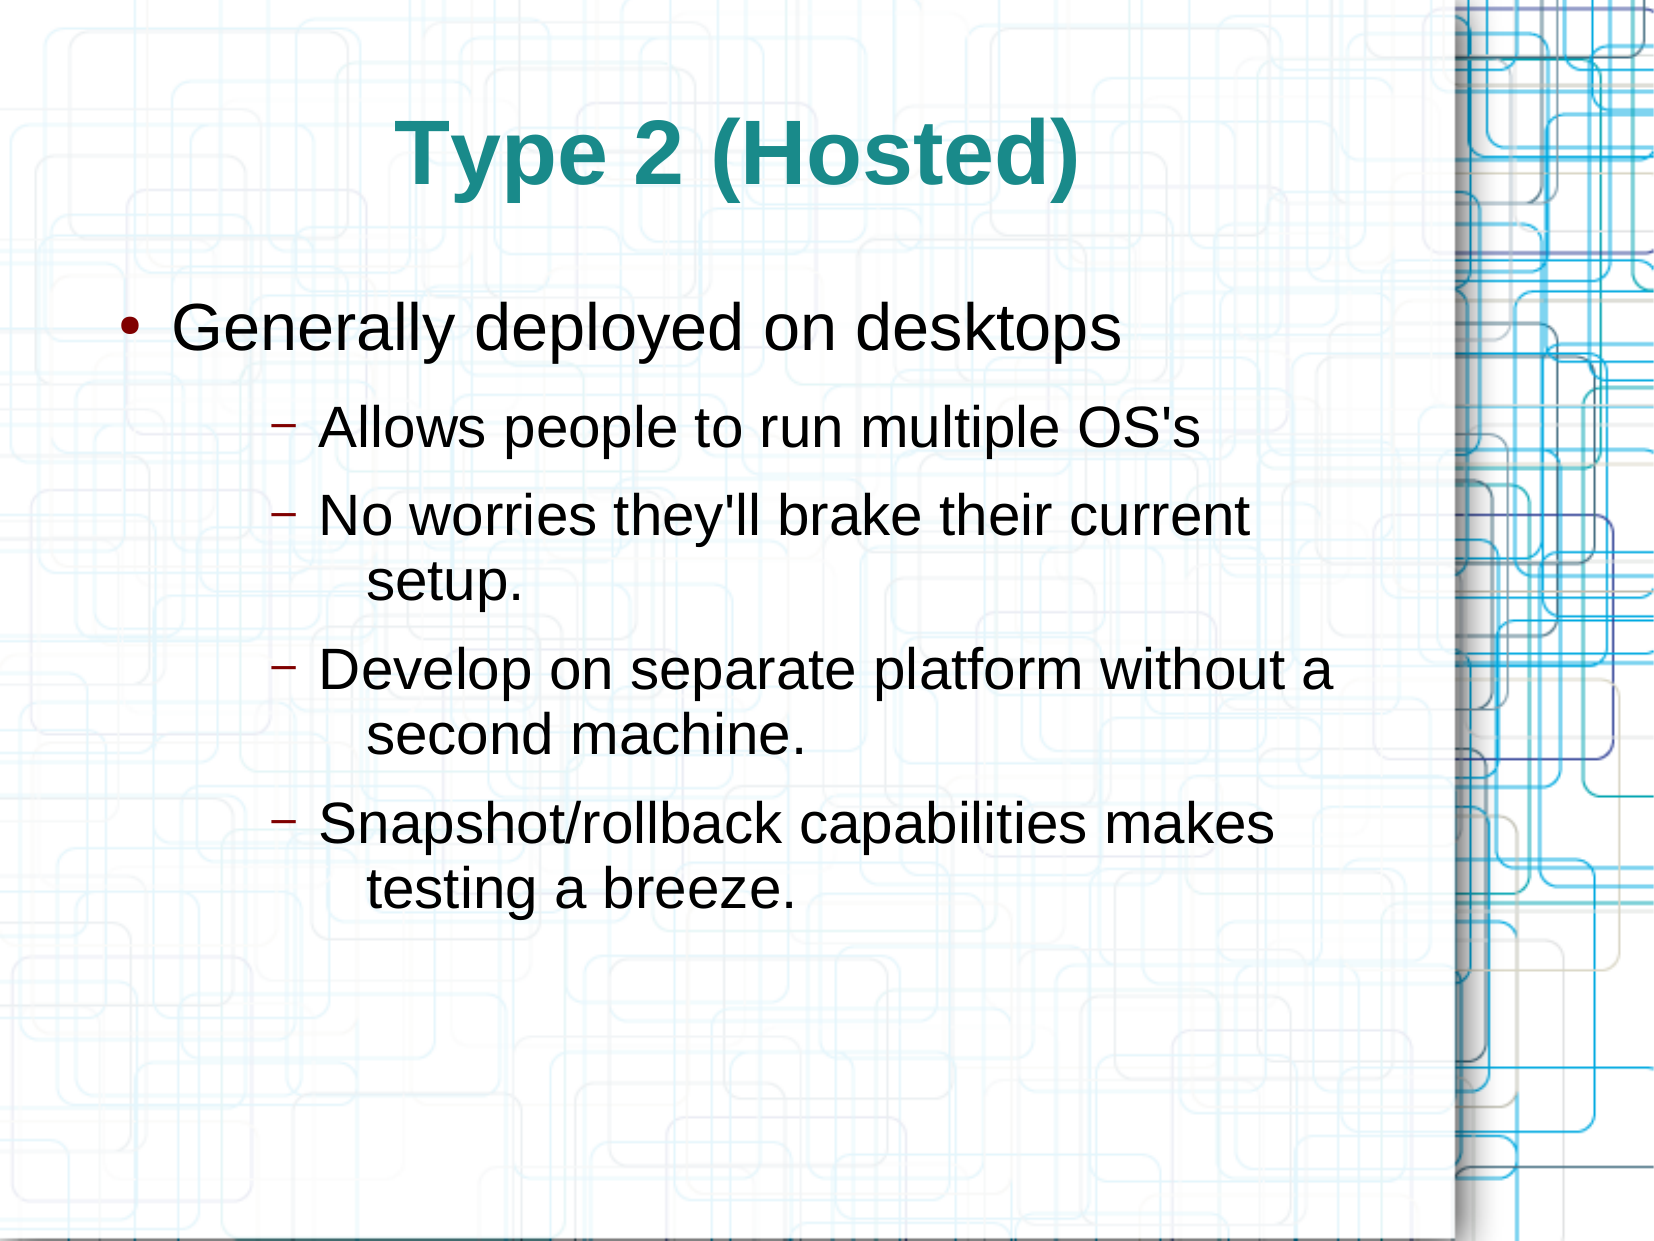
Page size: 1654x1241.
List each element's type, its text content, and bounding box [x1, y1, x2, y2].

title Type 2 (Hosted) [59, 49, 1418, 257]
picture [0, 0, 1654, 1241]
list Generally deployed on desktops Allows people to run multiple OS's No worries they'll brake their current setup. Develop on separate platform without a second machine. Snapshot/rollback capabilities makes testing a breeze. [82, 290, 1418, 1109]
